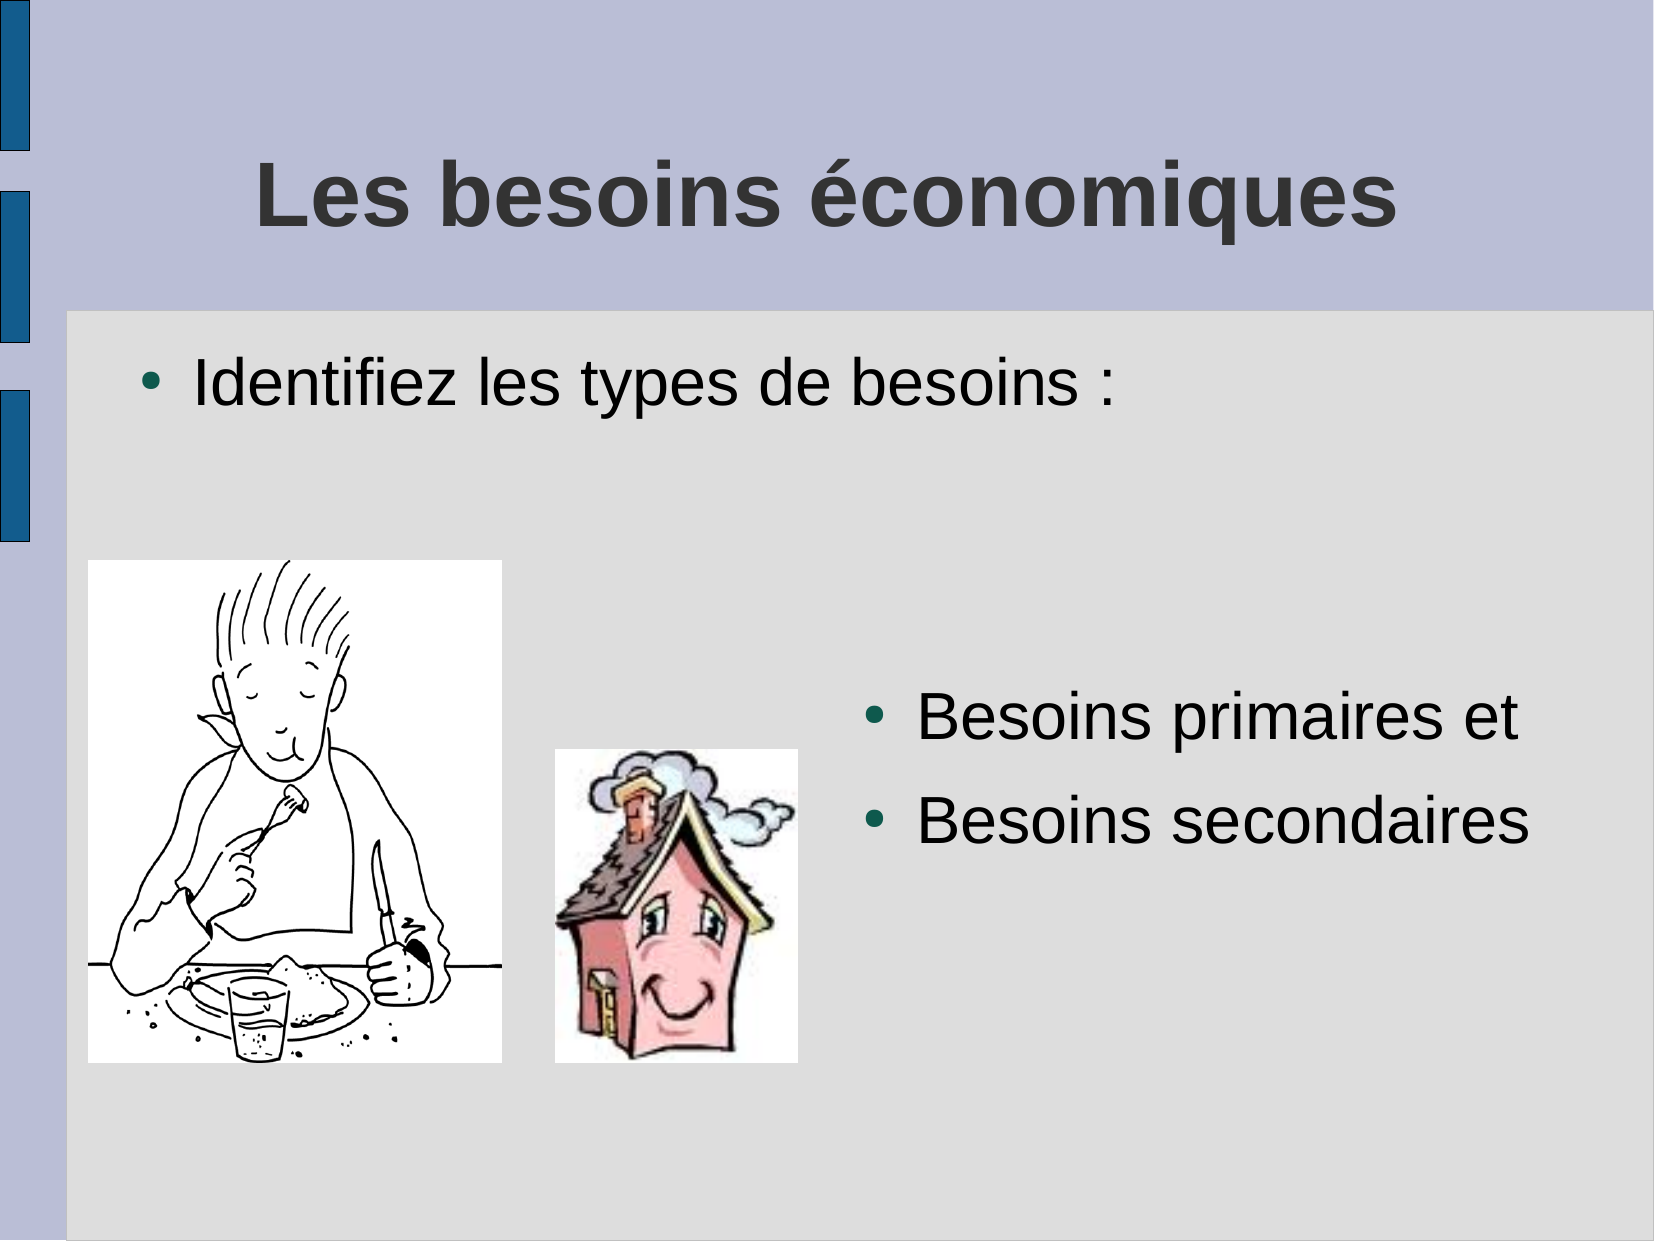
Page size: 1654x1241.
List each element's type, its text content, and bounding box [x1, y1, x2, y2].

picture [88, 560, 502, 1063]
picture [555, 749, 798, 1063]
title Les besoins économiques [121, 91, 1534, 299]
list Identifiez les types de besoins : [121, 344, 1534, 1127]
list Besoins primaires et Besoins secondaires [845, 679, 1535, 1127]
